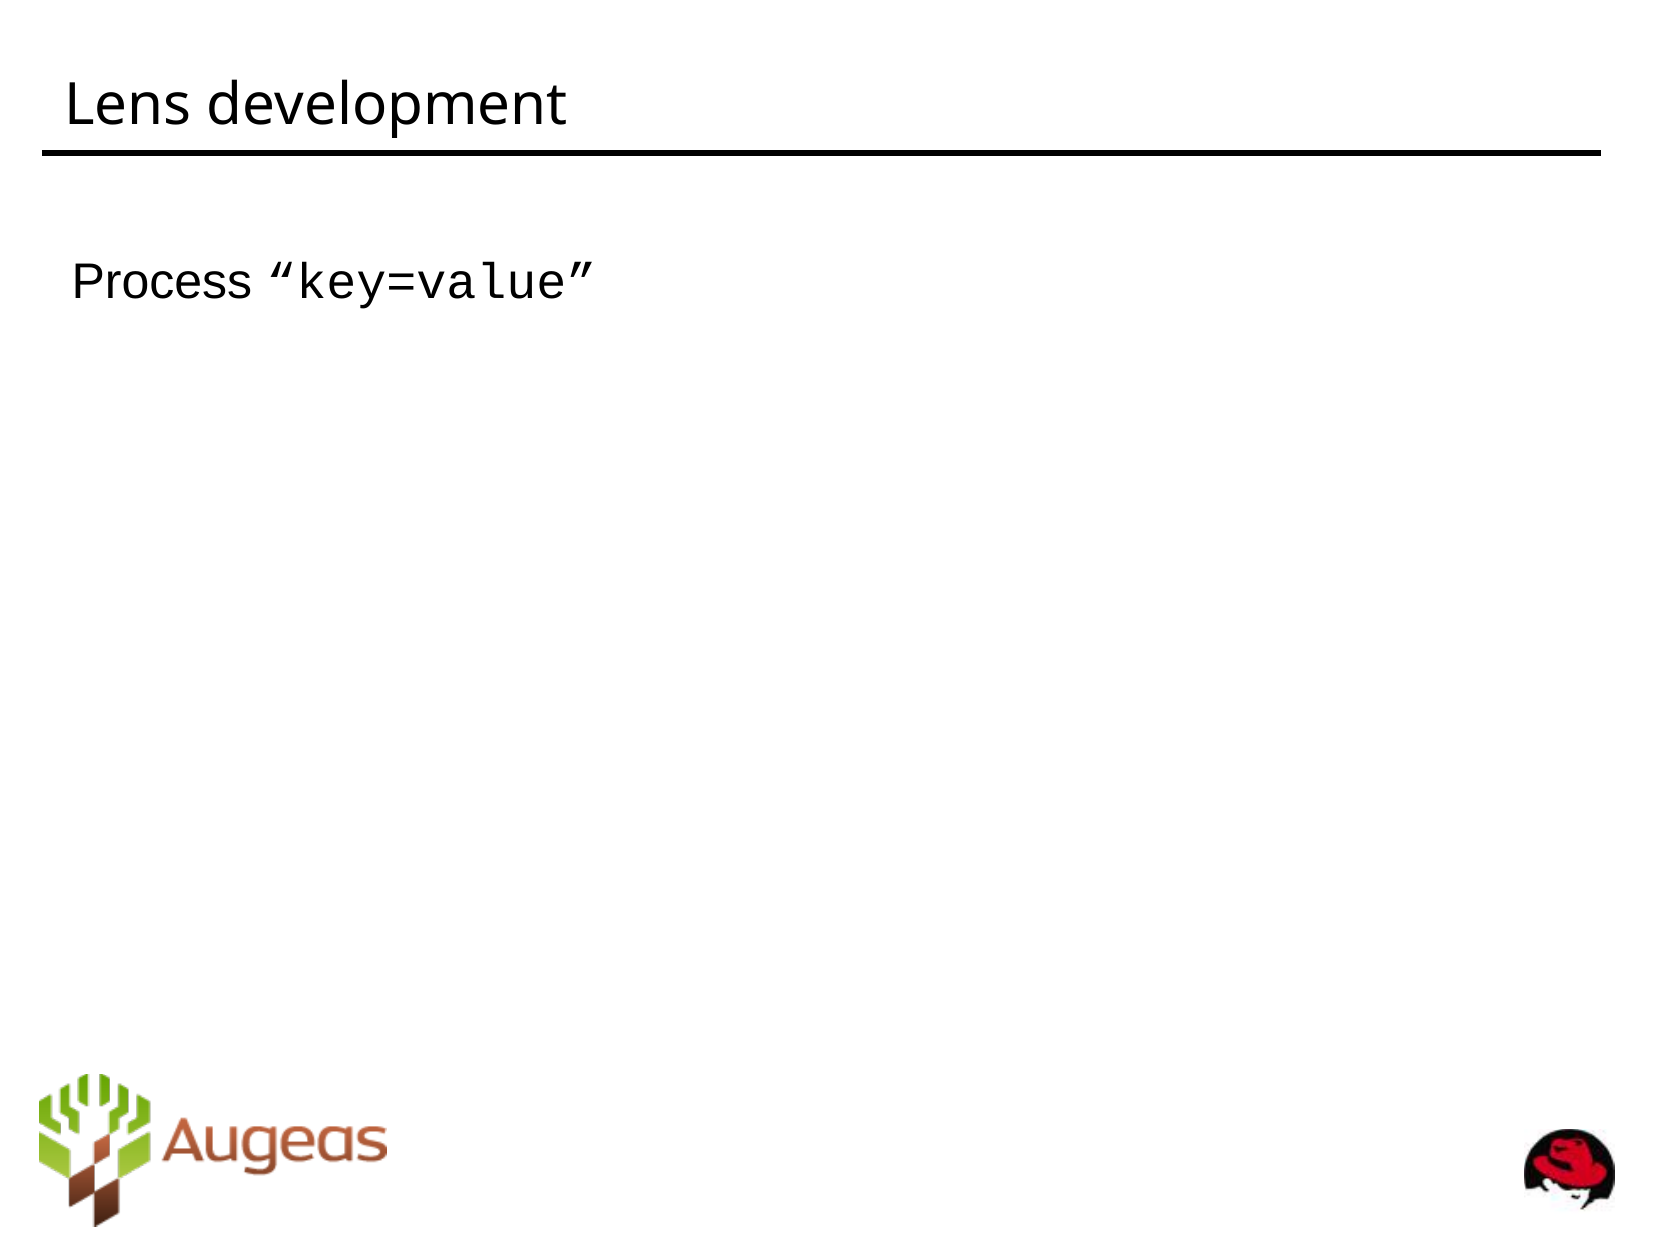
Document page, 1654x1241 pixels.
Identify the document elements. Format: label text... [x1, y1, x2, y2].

picture [39, 1074, 387, 1227]
picture [1524, 1129, 1615, 1220]
title Lens development [64, 42, 1496, 161]
list Process “key=value” [71, 180, 1495, 1089]
